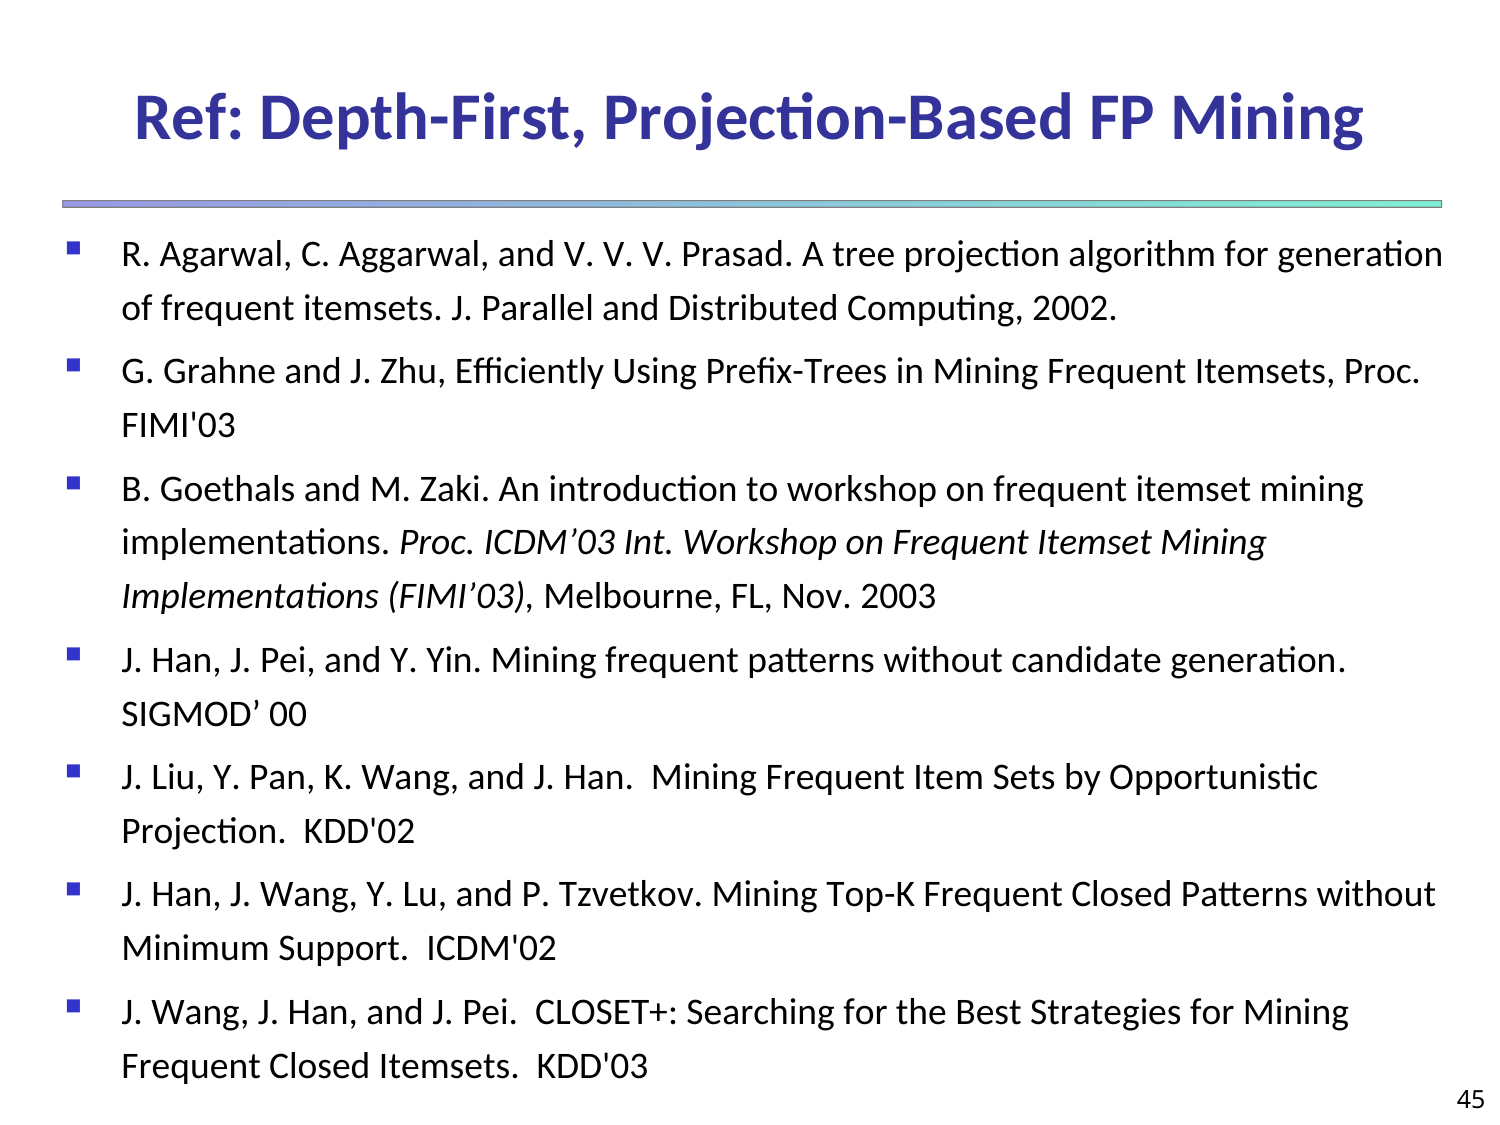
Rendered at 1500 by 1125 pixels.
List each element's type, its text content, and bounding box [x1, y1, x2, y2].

title Ref: Depth-First, Projection-Based FP Mining [0, 24, 1500, 201]
text_box <number> [1463, 1062, 1500, 1125]
list R. Agarwal, C. Aggarwal, and V. V. V. Prasad. A tree projection algorithm for generation of frequent itemsets. J. Parallel and Distributed Computing, 2002. G. Grahne and J. Zhu, Efficiently Using Prefix-Trees in Mining Frequent Itemsets, Proc. FIMI'03 B. Goethals and M. Zaki. An introduction to workshop on frequent itemset mining implementations. Proc. ICDM’03 Int. Workshop on Frequent Itemset Mining Implementations (FIMI’03), Melbourne, FL, Nov. 2003 J. Han, J. Pei, and Y. Yin. Mining frequent patterns without candidate generation. SIGMOD’ 00 J. Liu, Y. Pan, K. Wang, and J. Han. Mining Frequent Item Sets by Opportunistic Projection. KDD'02 J. Han, J. Wang, Y. Lu, and P. Tzvetkov. Mining Top-K Frequent Closed Patterns without Minimum Support. ICDM'02 J. Wang, J. Han, and J. Pei. CLOSET+: Searching for the Best Strategies for Mining Frequent Closed Itemsets. KDD'03 [50, 212, 1463, 1125]
